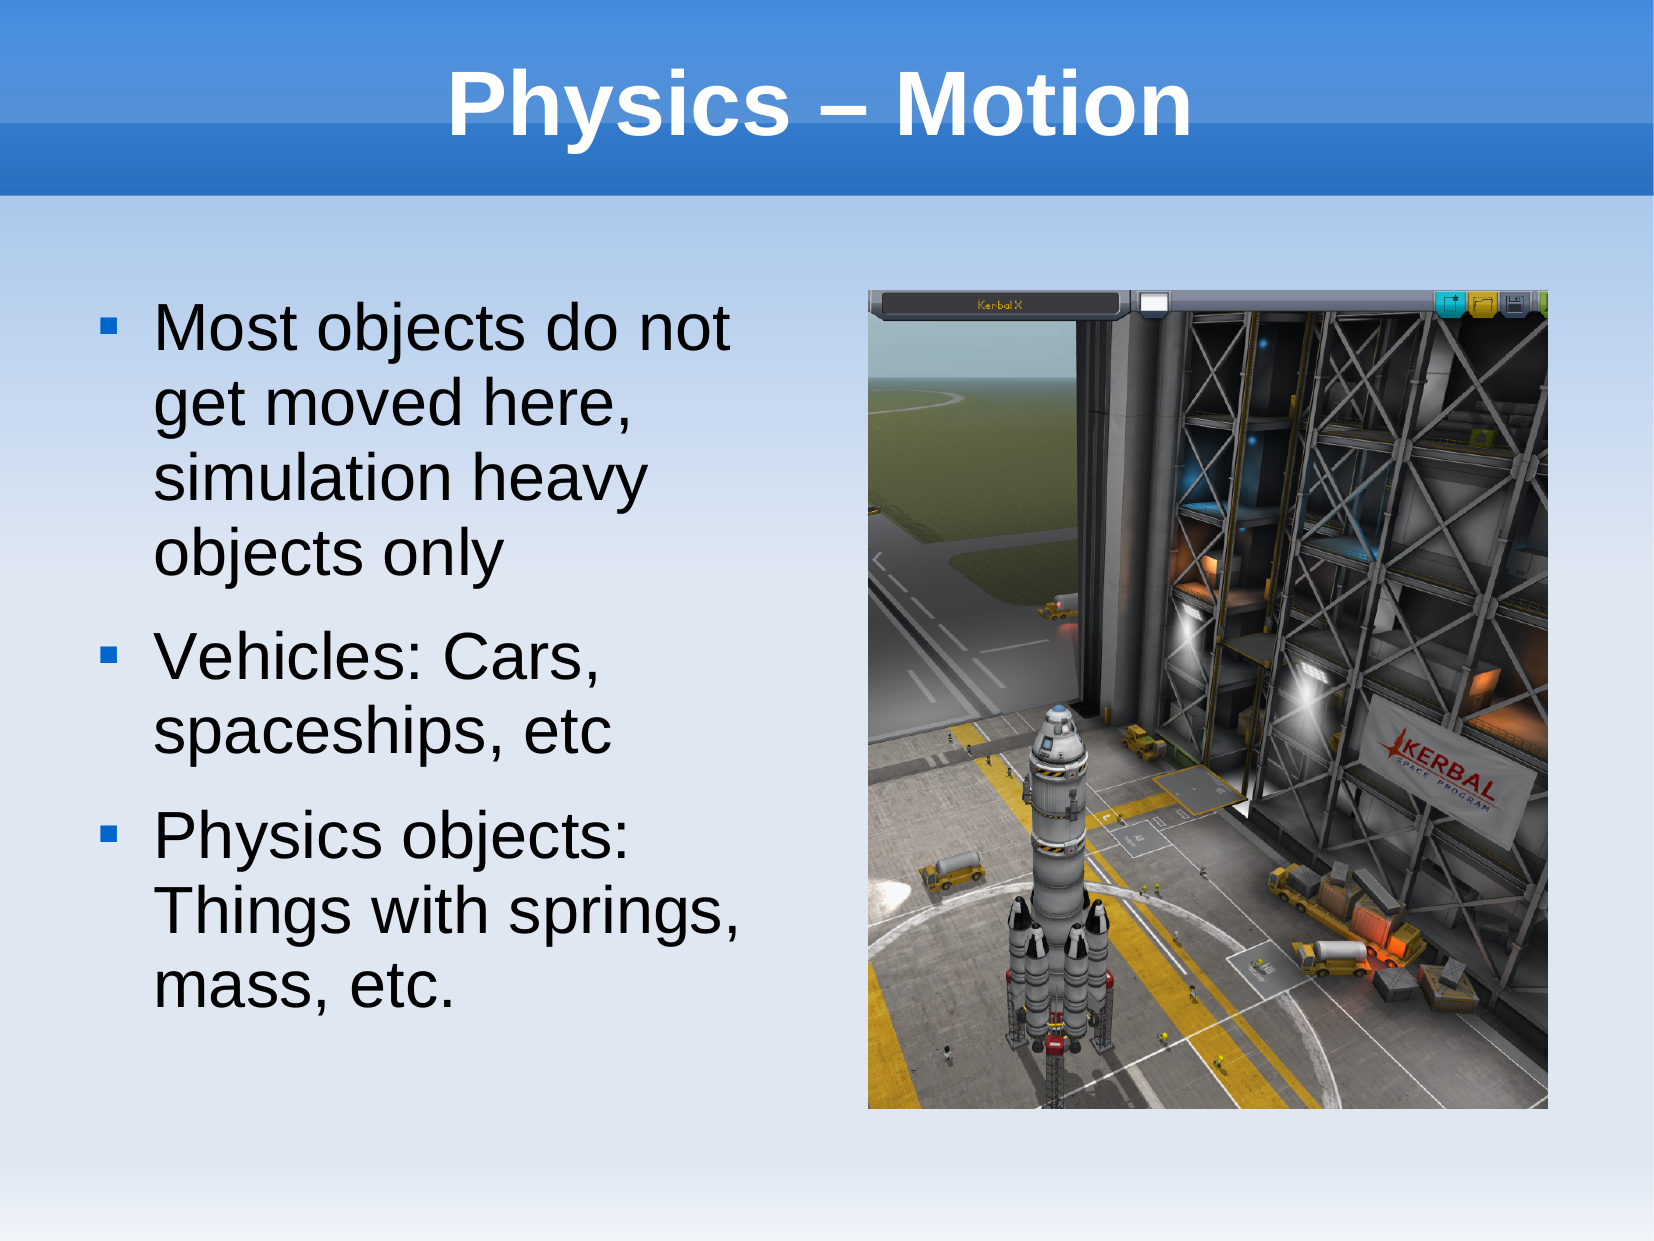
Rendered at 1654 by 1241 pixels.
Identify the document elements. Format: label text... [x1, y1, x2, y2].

list Most objects do not get moved here, simulation heavy objects only Vehicles: Cars, spaceships, etc Physics objects: Things with springs, mass, etc. [82, 290, 809, 1109]
title Physics – Motion [76, 0, 1565, 208]
picture [0, 0, 1654, 1241]
